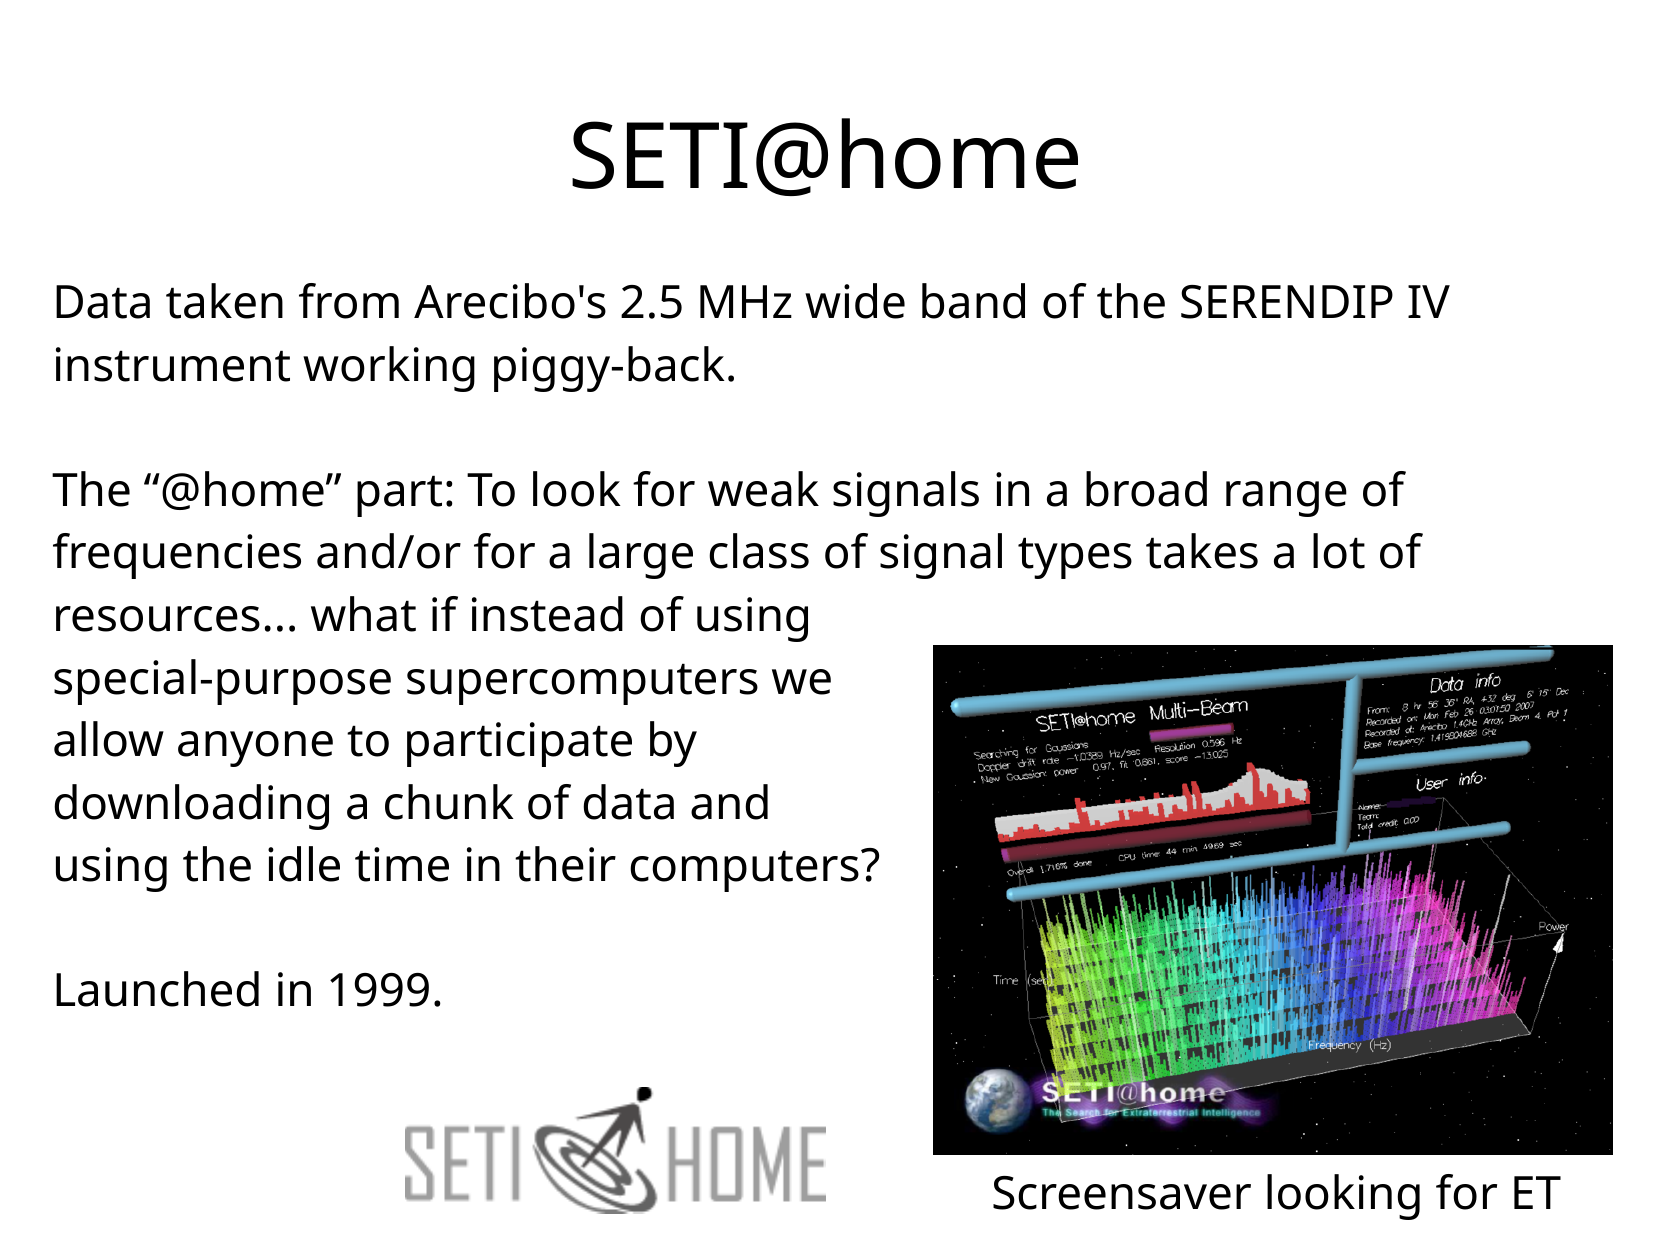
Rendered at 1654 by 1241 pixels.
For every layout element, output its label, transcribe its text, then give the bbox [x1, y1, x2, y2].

title SETI@home [82, 49, 1571, 257]
text_box Data taken from Arecibo's 2.5 MHz wide band of the SERENDIP IV instrument working piggy-back. The “@home” part: To look for weak signals in a broad range of frequencies and/or for a large class of signal types takes a lot of resources... what if instead of using special-purpose supercomputers we allow anyone to participate by downloading a chunk of data and using the idle time in their computers? Launched in 1999. [37, 262, 1538, 1201]
picture [933, 645, 1613, 1155]
text_box Screensaver looking for ET [976, 1152, 1579, 1240]
picture [405, 1201, 826, 1214]
